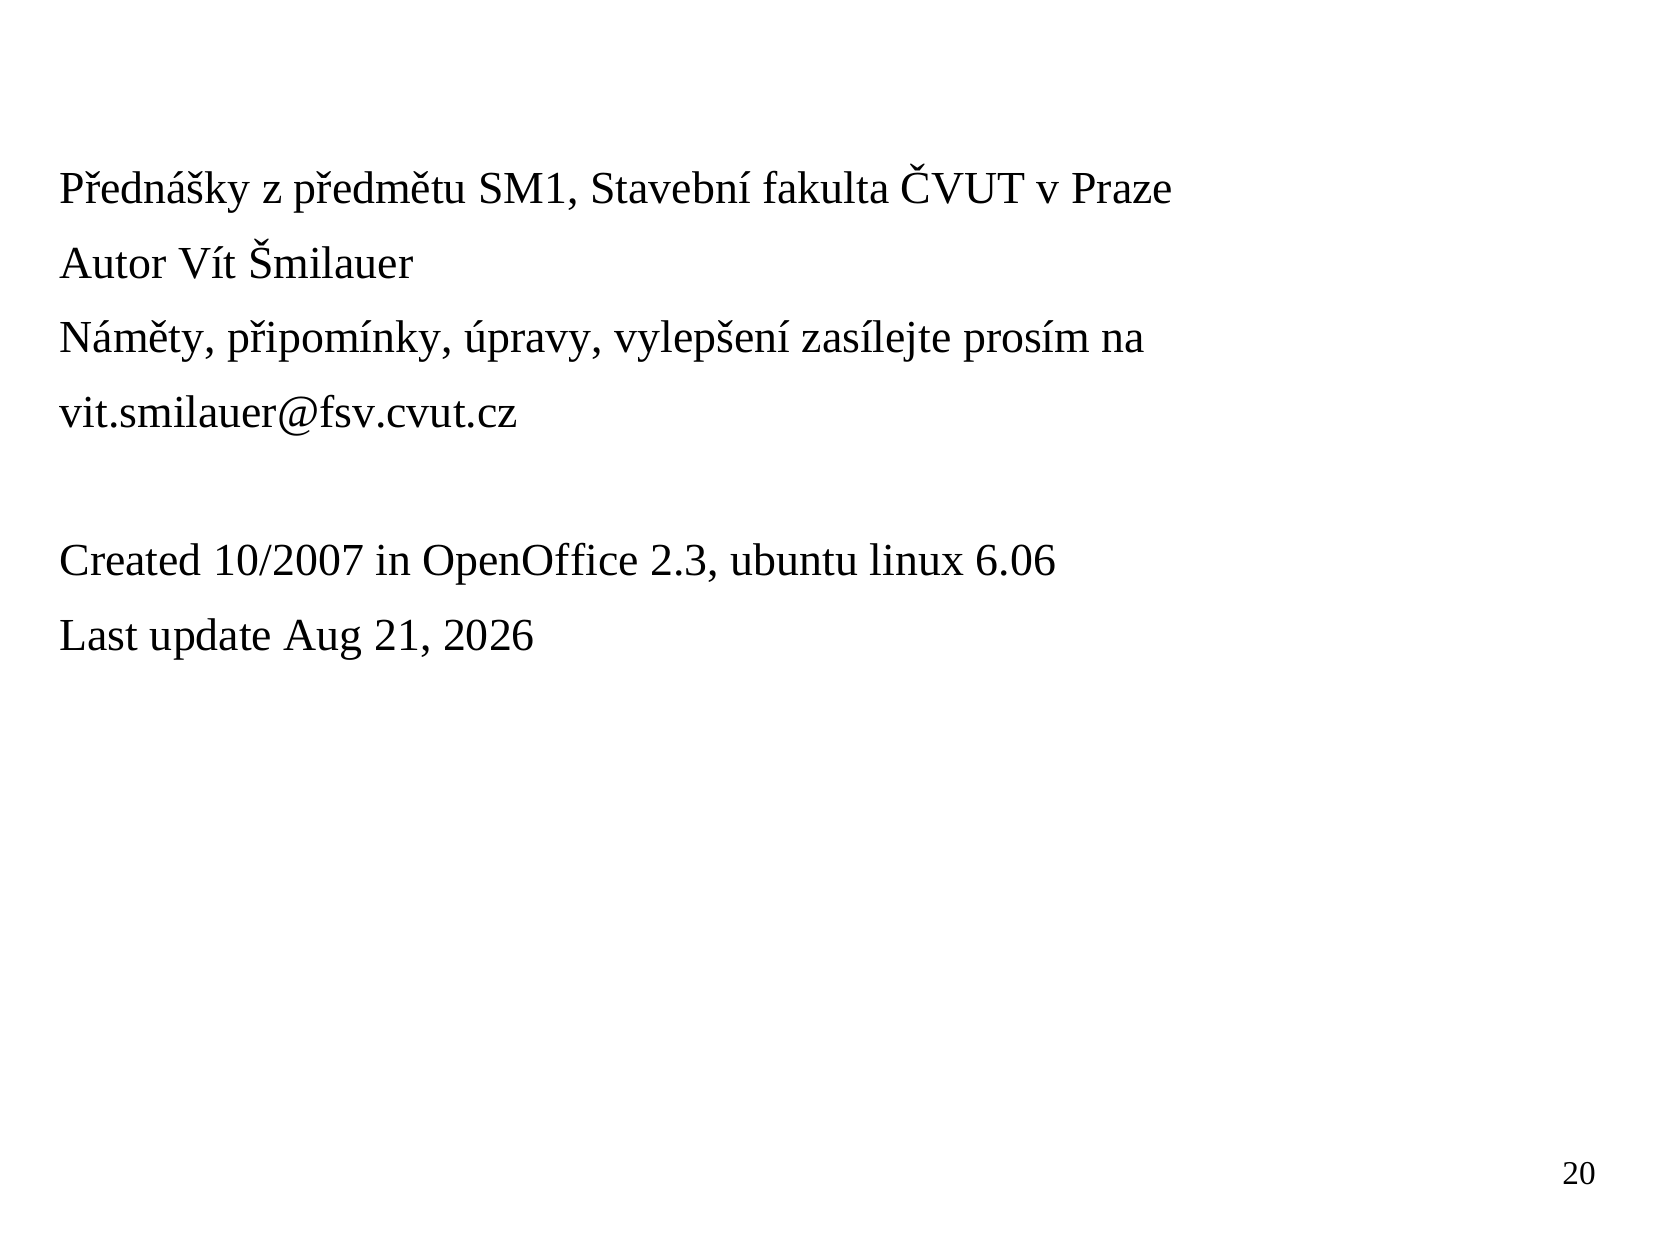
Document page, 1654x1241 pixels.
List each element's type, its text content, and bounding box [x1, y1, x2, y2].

list Přednášky z předmětu SM1, Stavební fakulta ČVUT v Praze Autor Vít Šmilauer Náměty, připomínky, úpravy, vylepšení zasílejte prosím na vit.smilauer@fsv.cvut.cz Created 10/2007 in OpenOffice 2.3, ubuntu linux 6.06 Last update Sep 9, 2008 [59, 163, 1548, 967]
